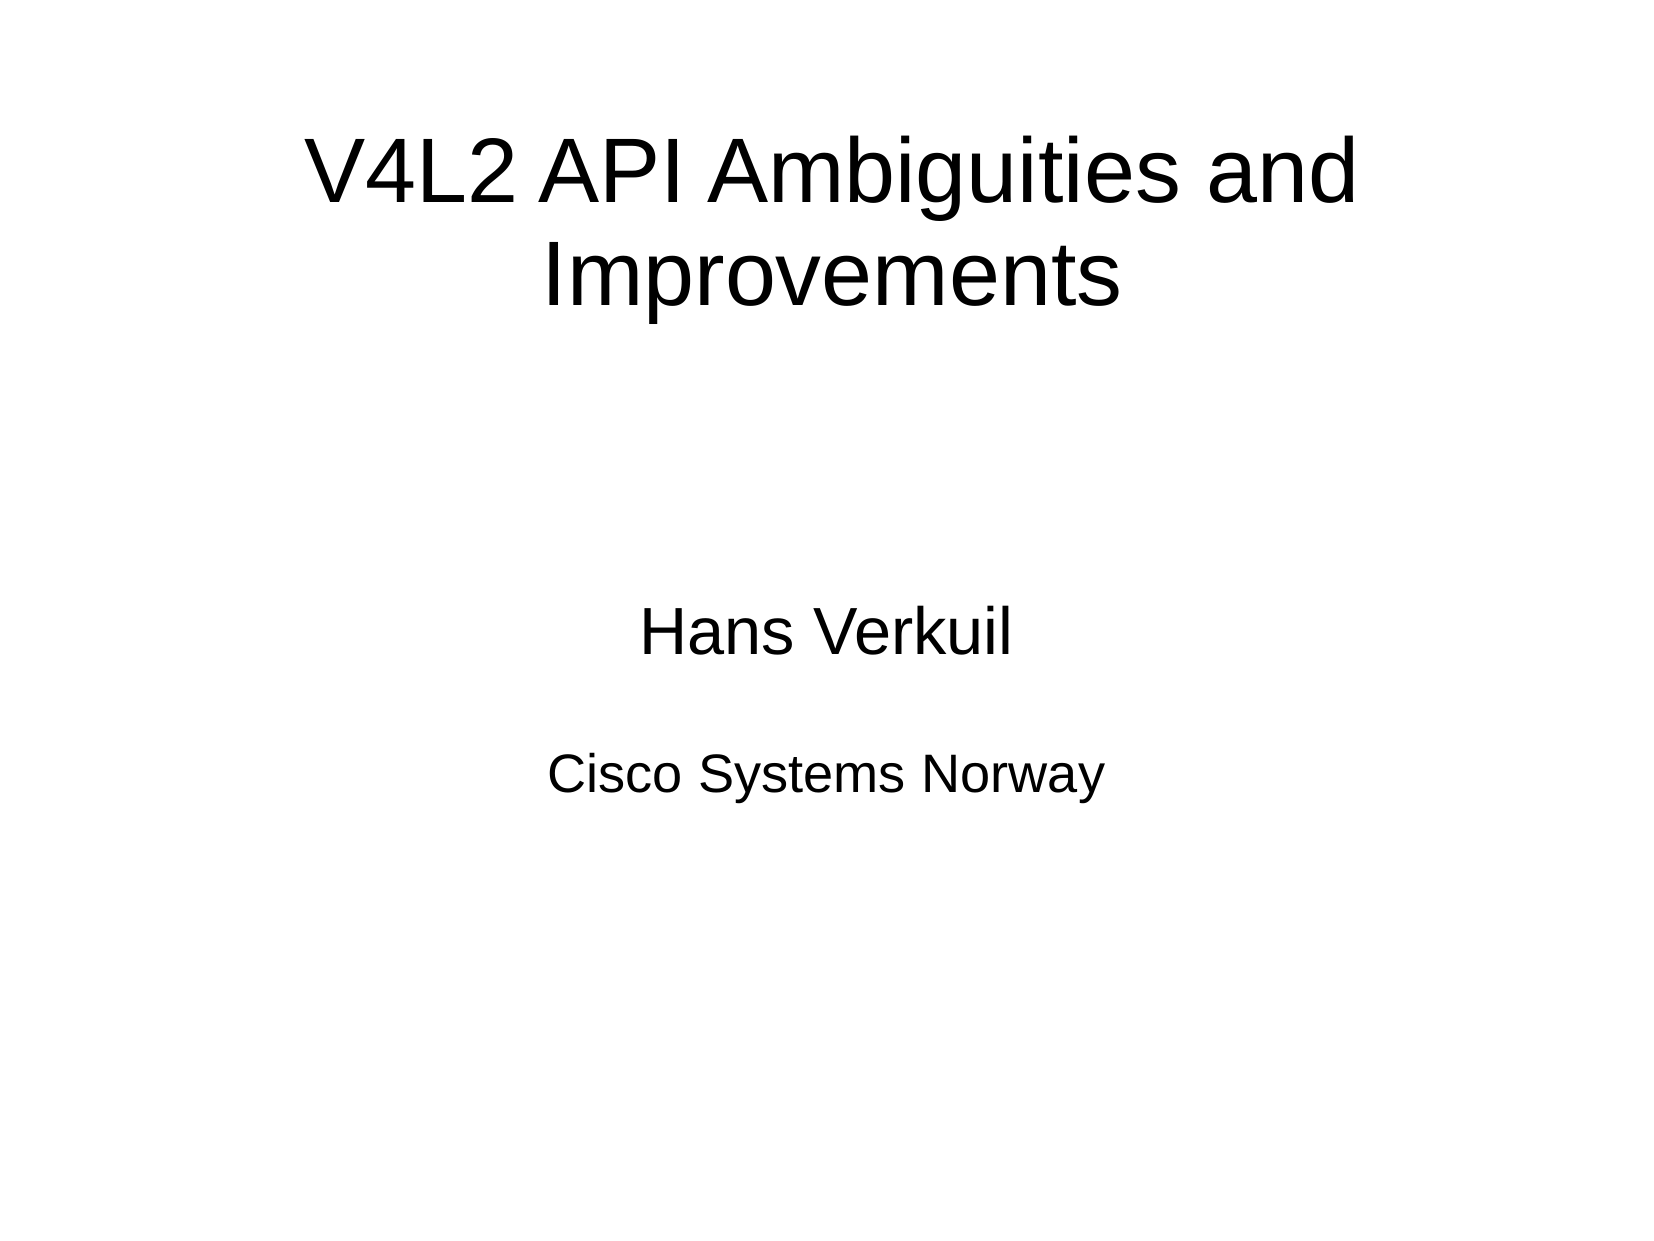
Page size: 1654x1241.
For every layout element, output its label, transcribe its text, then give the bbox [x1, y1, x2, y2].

title V4L2 API Ambiguities and Improvements [88, 119, 1577, 325]
subtitle Hans Verkuil Cisco Systems Norway [82, 297, 1571, 1102]
